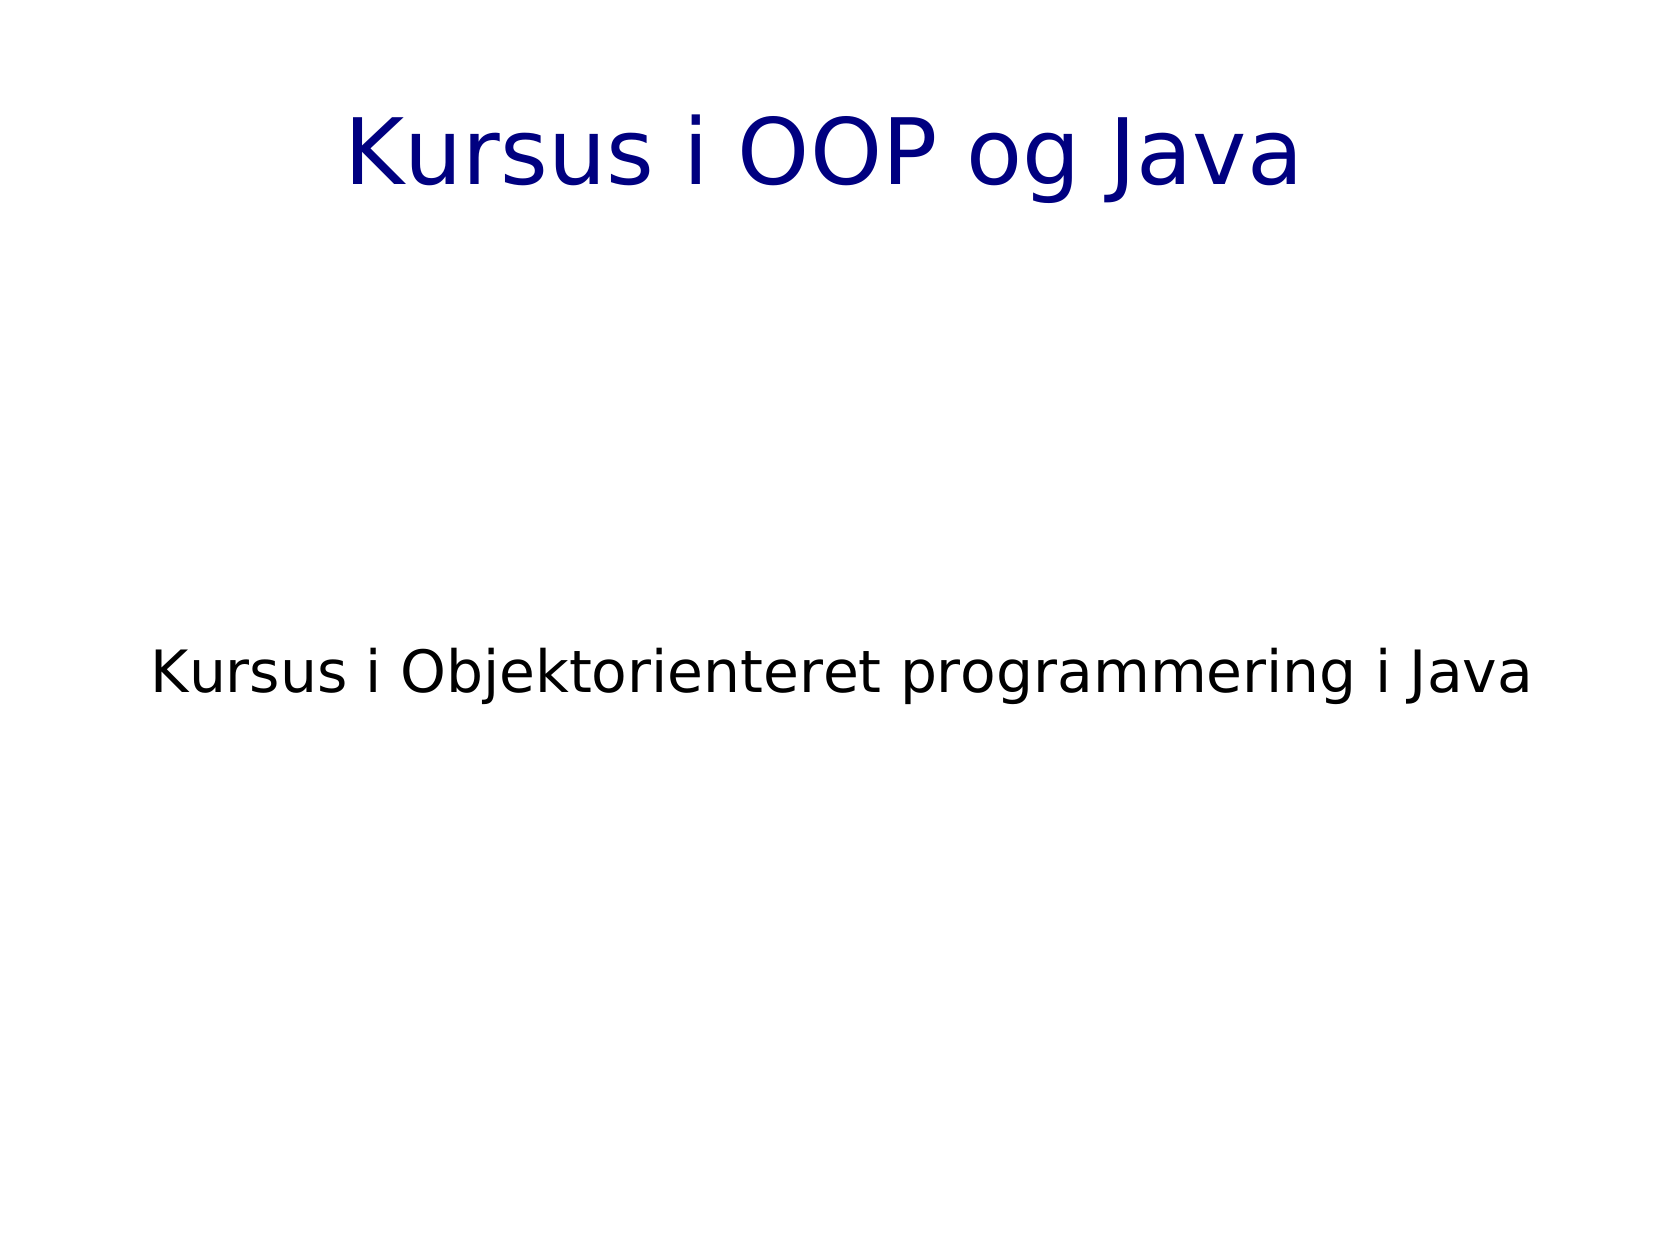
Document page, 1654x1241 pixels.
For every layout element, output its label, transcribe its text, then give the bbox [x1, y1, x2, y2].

subtitle Kursus i Objektorienteret programmering i Java [76, 230, 1573, 1183]
title Kursus i OOP og Java [30, 49, 1620, 257]
